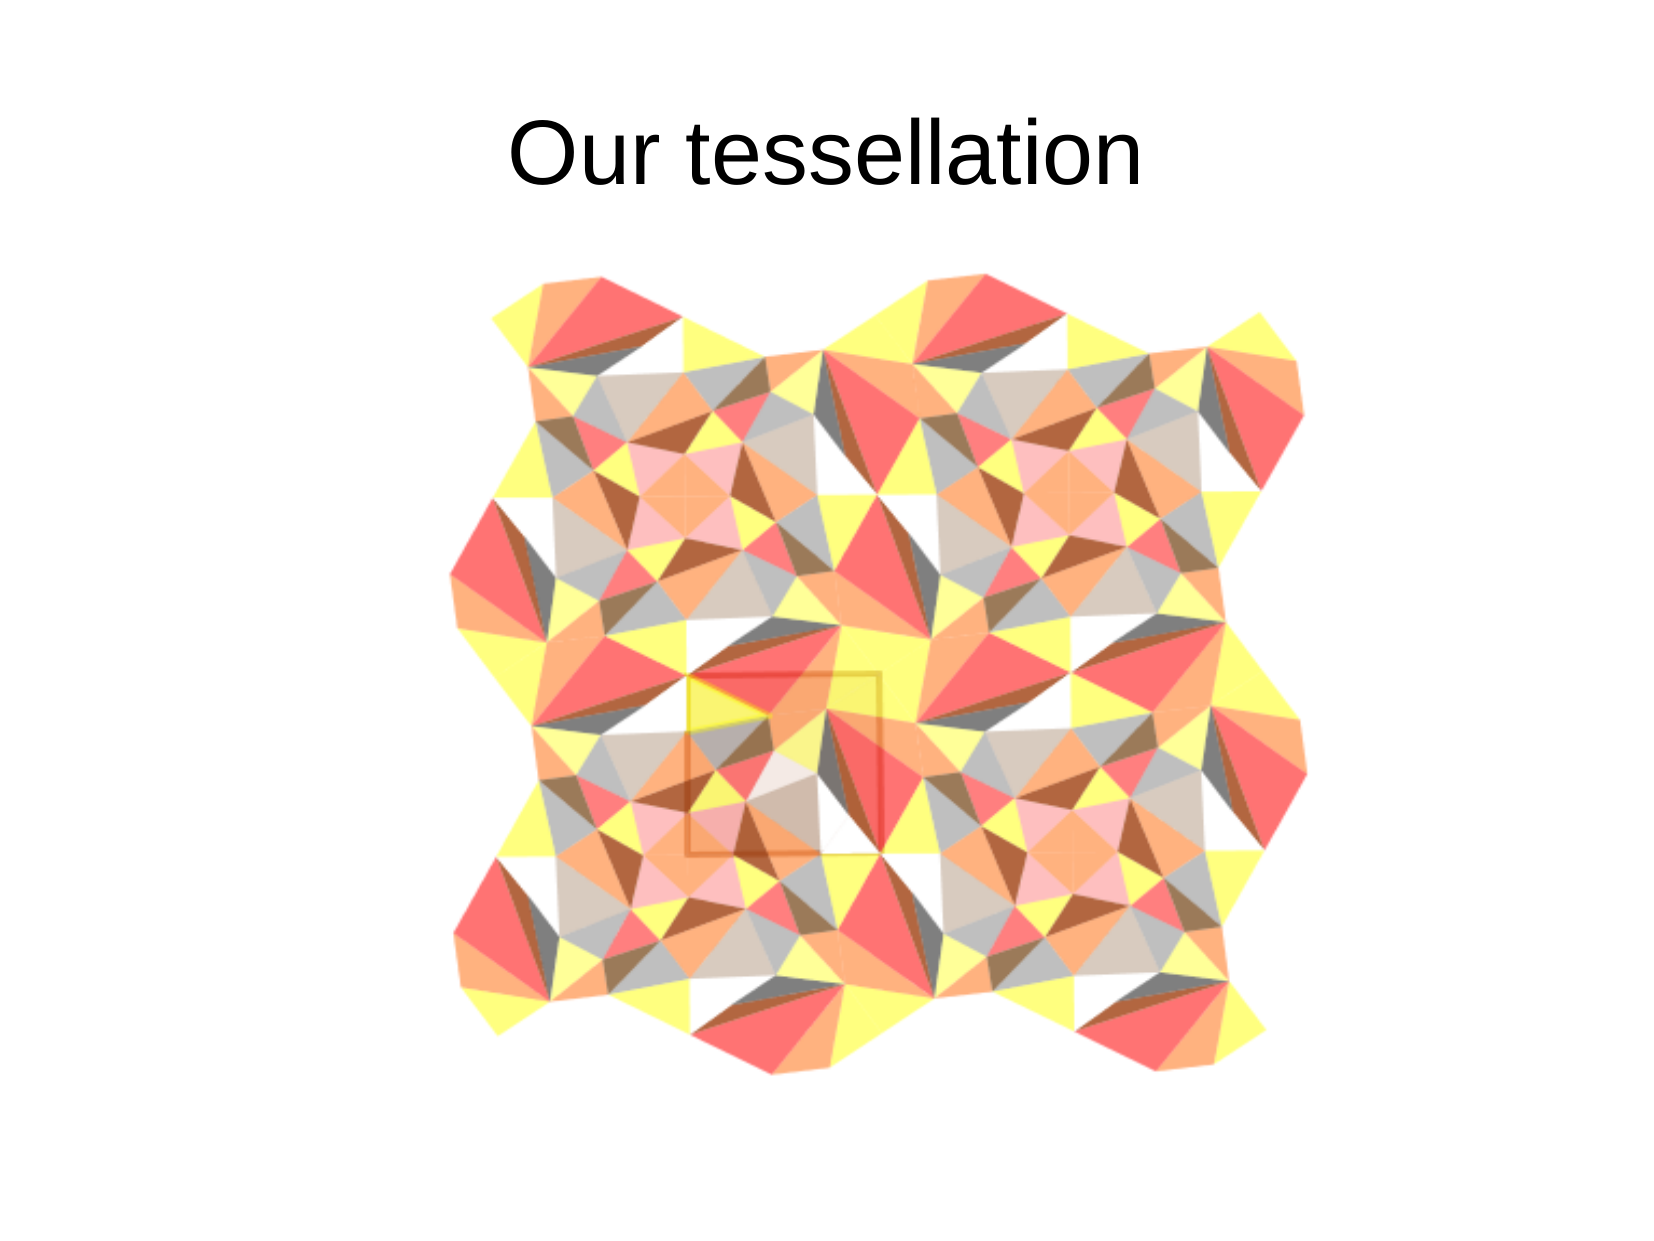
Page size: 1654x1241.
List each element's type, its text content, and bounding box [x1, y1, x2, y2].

picture [118, 257, 1536, 1123]
title Our tessellation [82, 49, 1571, 257]
